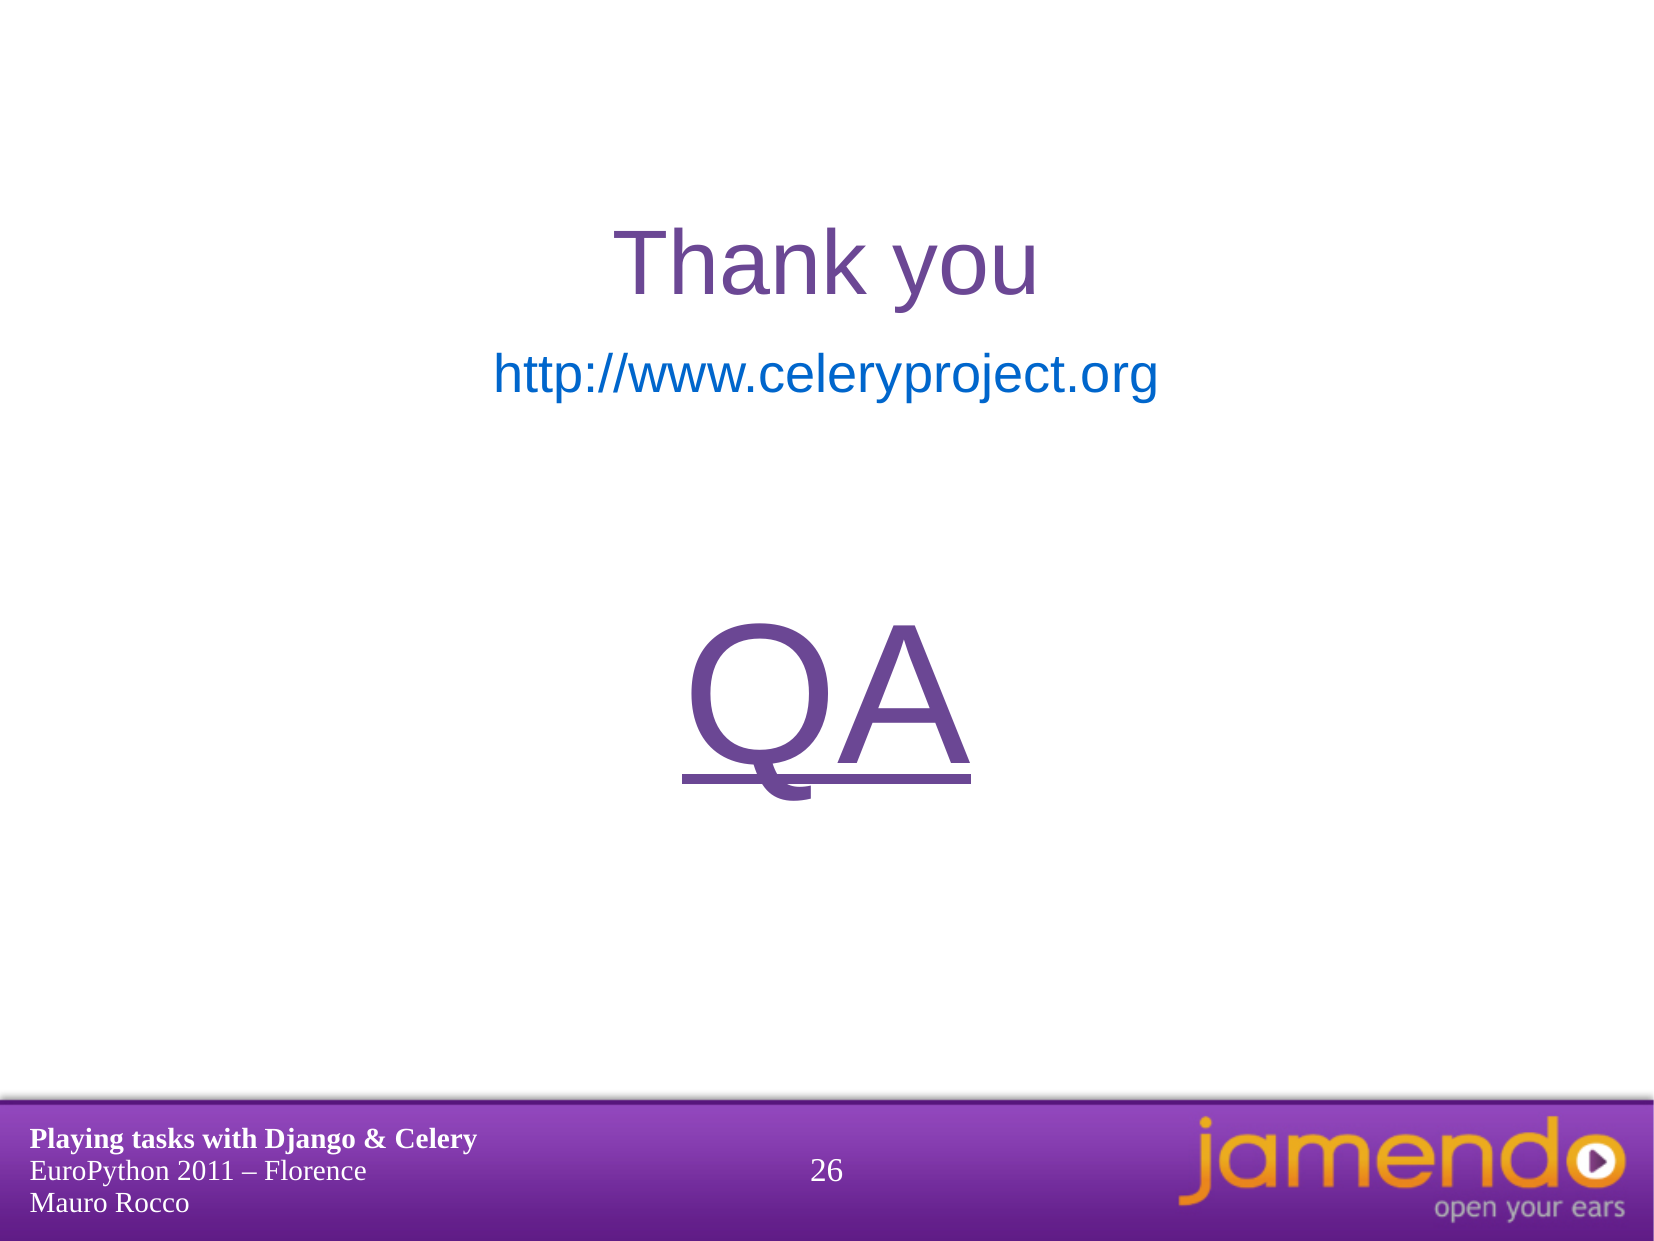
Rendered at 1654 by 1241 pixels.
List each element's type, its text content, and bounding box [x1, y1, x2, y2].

text_box http://www.celeryproject.org [457, 336, 1196, 426]
picture [0, 0, 1654, 1241]
title Thank you [82, 159, 1571, 367]
title QA [82, 501, 1571, 886]
